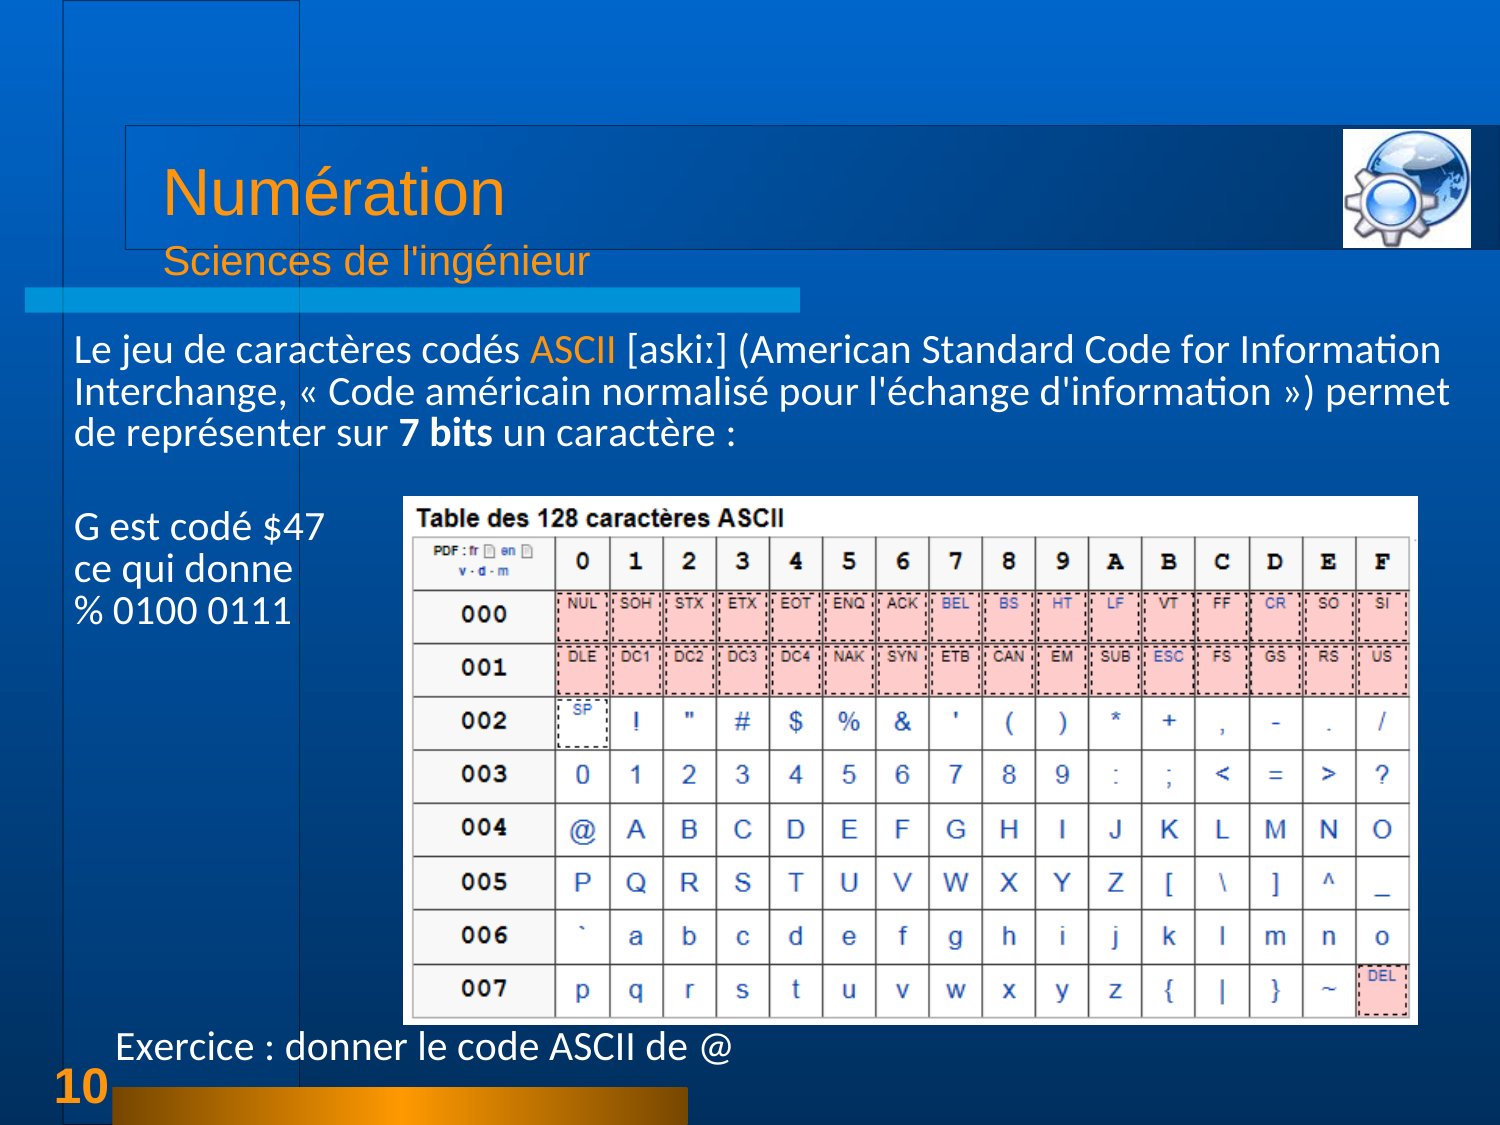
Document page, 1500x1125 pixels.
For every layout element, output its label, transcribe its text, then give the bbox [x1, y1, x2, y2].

picture [1343, 129, 1471, 248]
text_box Le jeu de caractères codés ASCII [askiː] (American Standard Code for Information Interchange, « Code américain normalisé pour l'échange d'information ») permet de représenter sur 7 bits un caractère : [59, 324, 1477, 544]
text_box G est codé $47 ce qui donne % 0100 0111 [59, 501, 384, 721]
picture [403, 496, 1418, 1025]
text_box Exercice : donner le code ASCII de @ [100, 1021, 1371, 1088]
